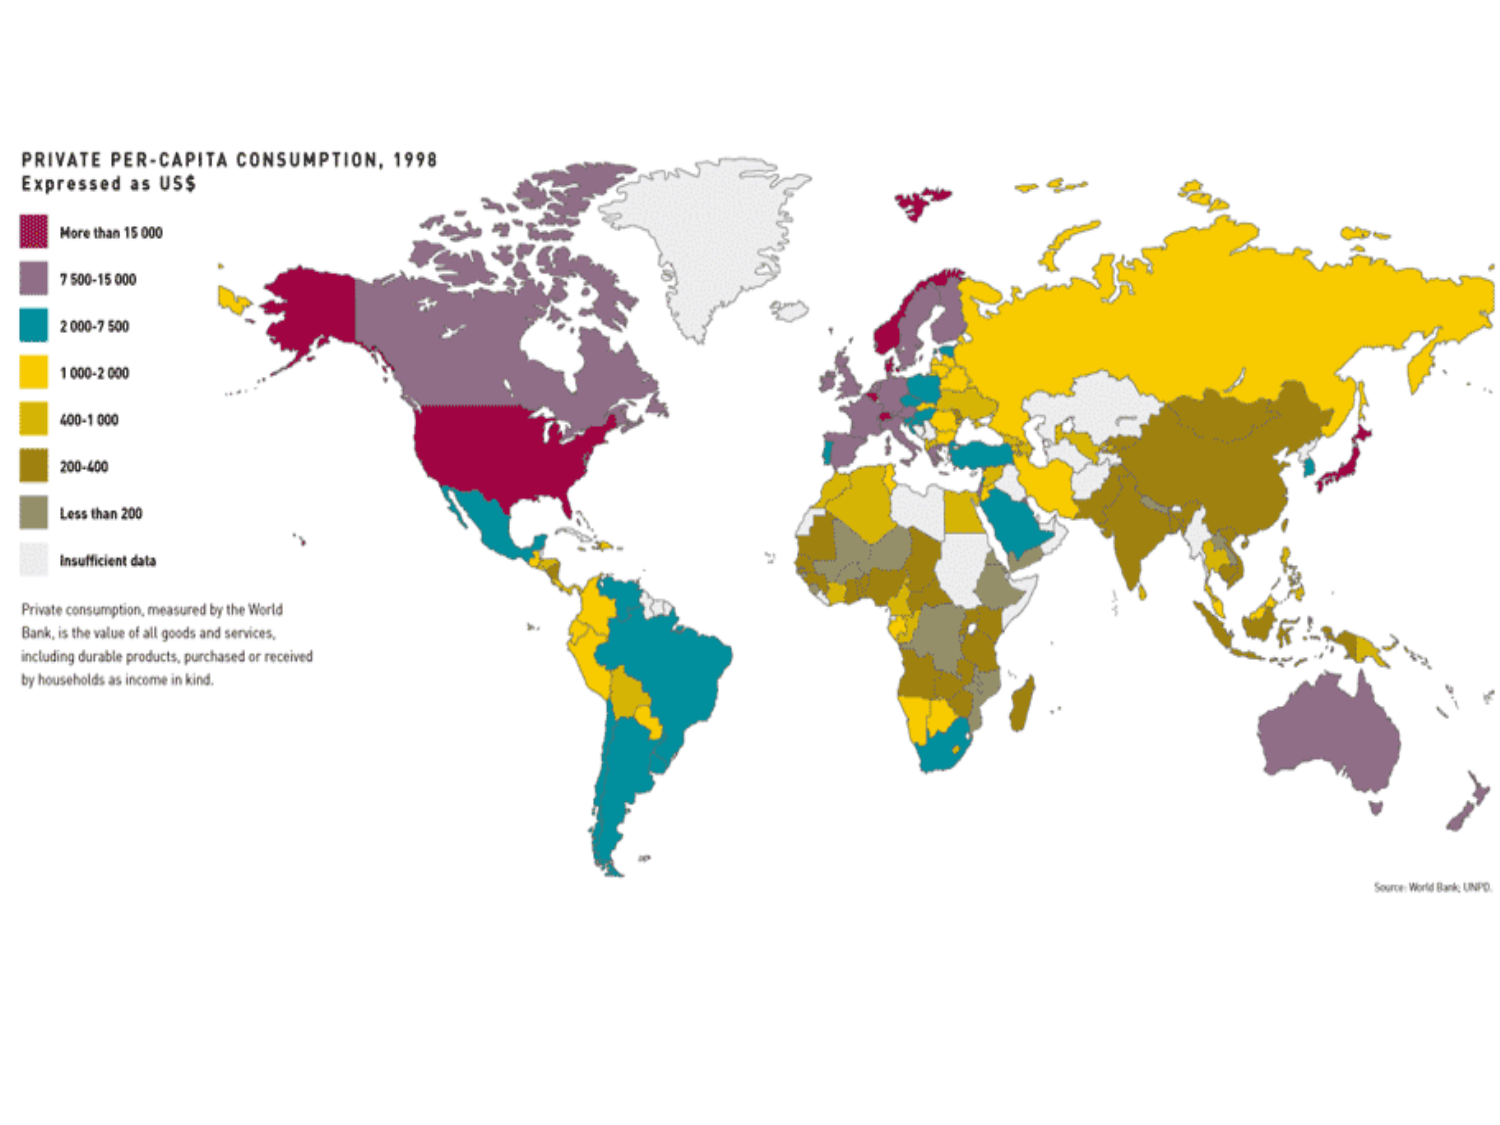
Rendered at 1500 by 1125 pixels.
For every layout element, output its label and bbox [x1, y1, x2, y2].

picture [0, 137, 1500, 897]
